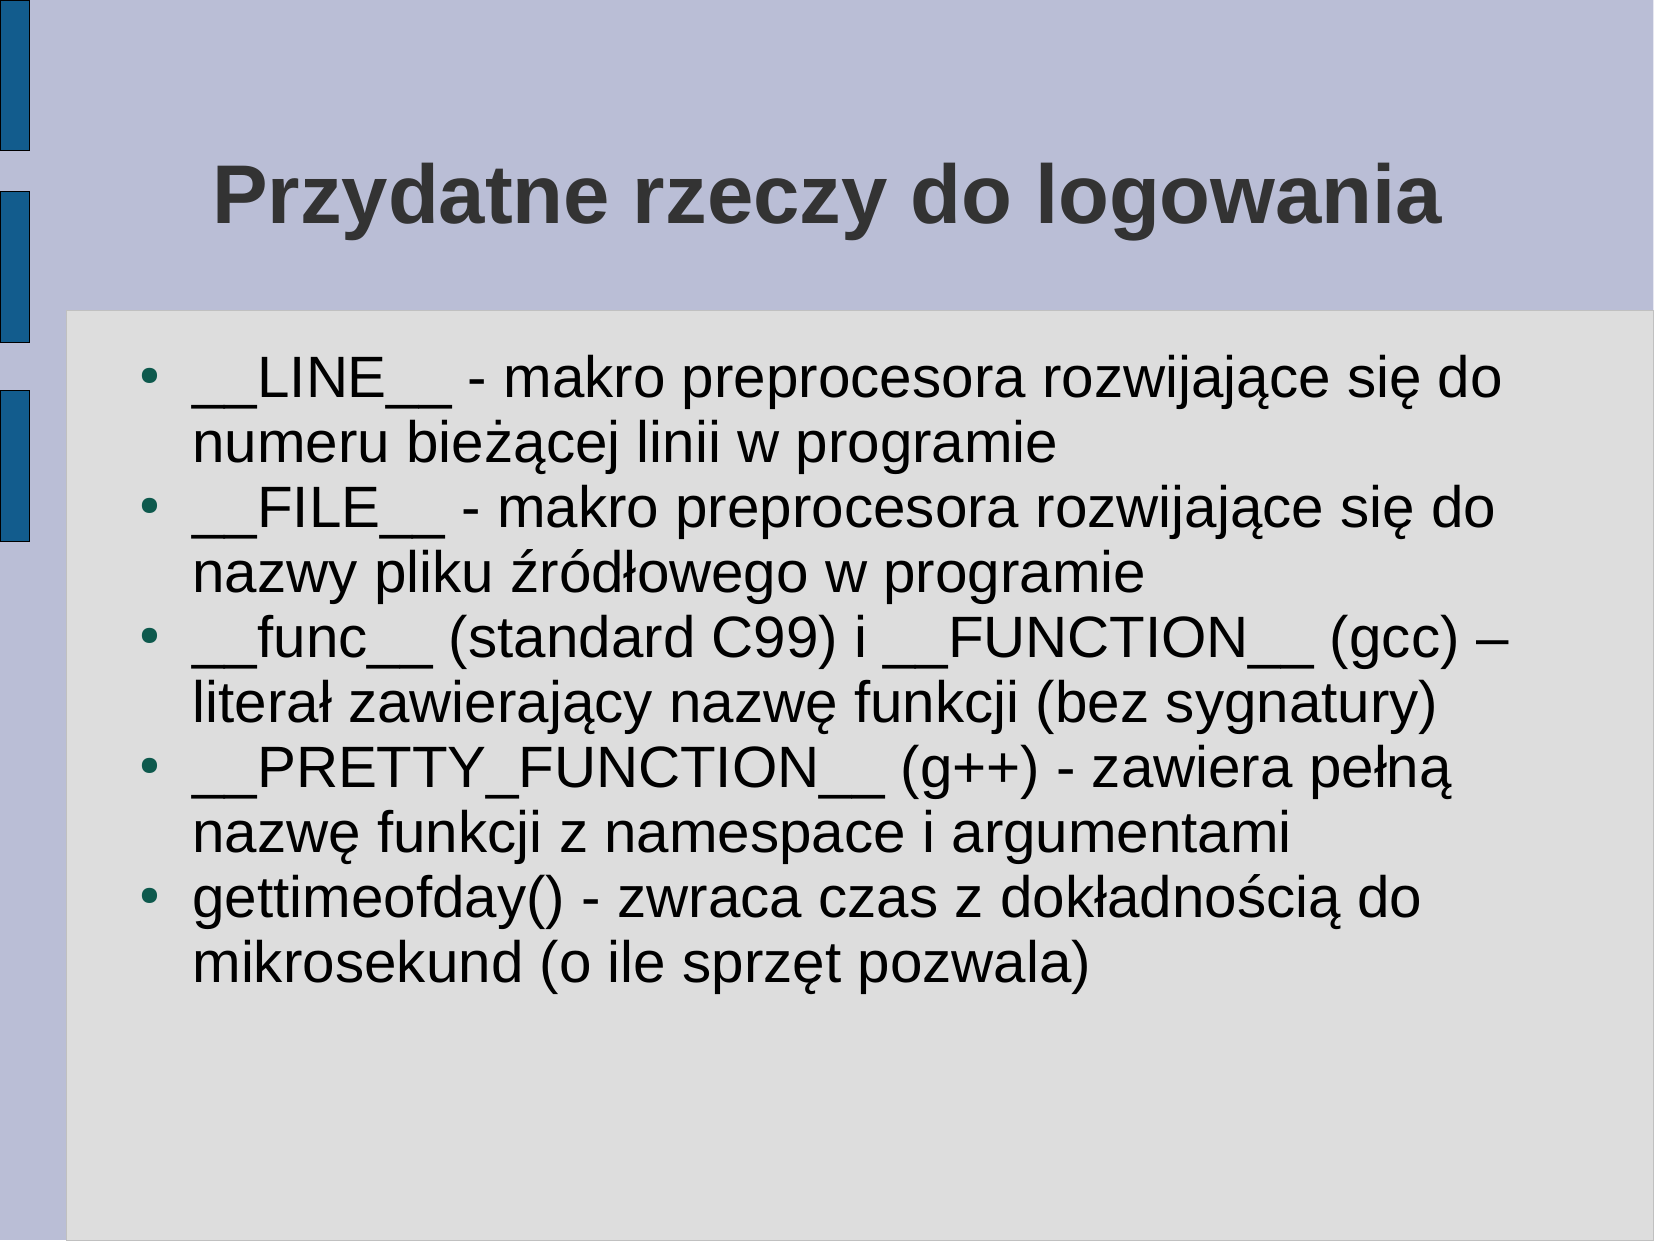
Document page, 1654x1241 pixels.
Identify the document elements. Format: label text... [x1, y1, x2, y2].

title Przydatne rzeczy do logowania [121, 91, 1534, 299]
list __LINE__ - makro preprocesora rozwijające się do numeru bieżącej linii w programie __FILE__ - makro preprocesora rozwijające się do nazwy pliku źródłowego w programie __func__ (standard C99) i __FUNCTION__ (gcc) – literał zawierający nazwę funkcji (bez sygnatury) __PRETTY_FUNCTION__ (g++) - zawiera pełną nazwę funkcji z namespace i argumentami gettimeofday() - zwraca czas z dokładnością do mikrosekund (o ile sprzęt pozwala) [121, 344, 1534, 1127]
